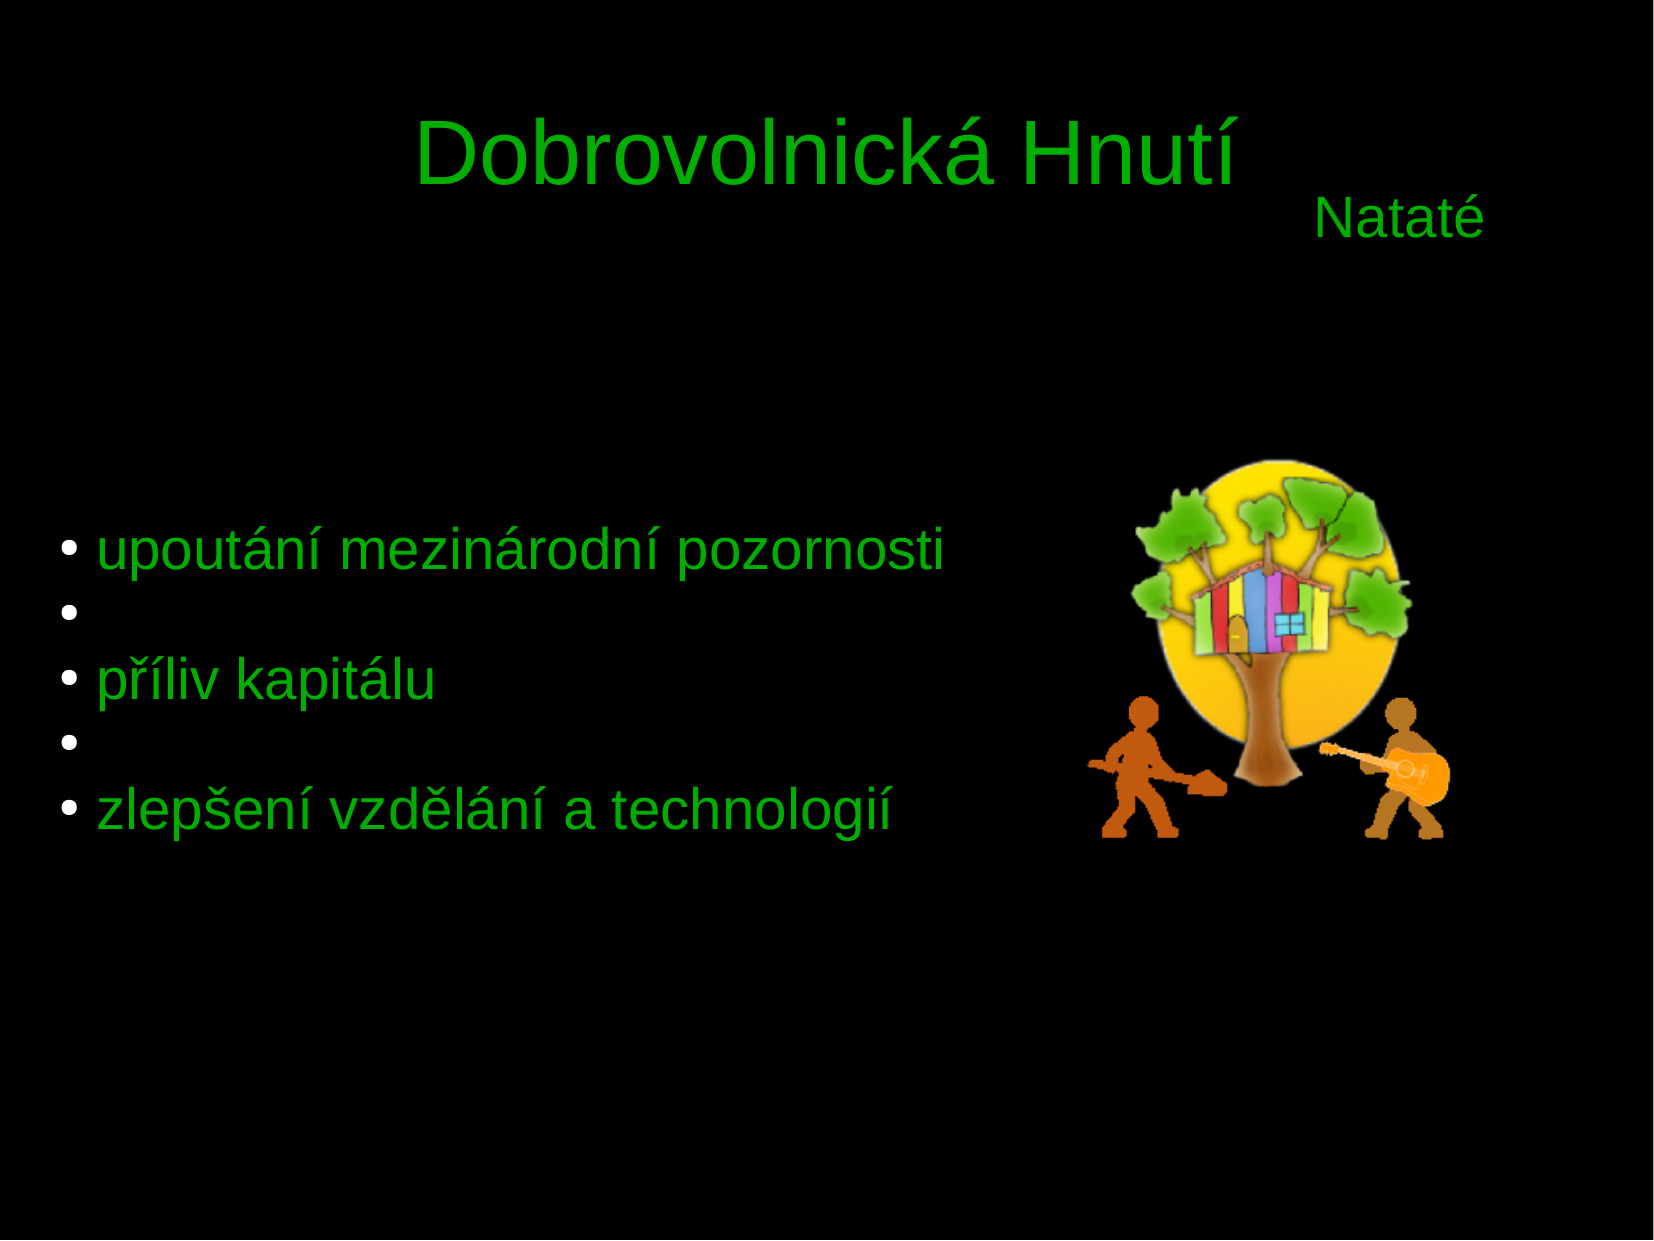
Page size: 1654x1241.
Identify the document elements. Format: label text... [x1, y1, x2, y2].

text_box Nataté [1299, 177, 1501, 287]
title Dobrovolnická Hnutí [82, 56, 1571, 250]
picture [1062, 442, 1499, 912]
subtitle upoutání mezinárodní pozornosti příliv kapitálu zlepšení vzdělání a technologií [59, 501, 1123, 922]
